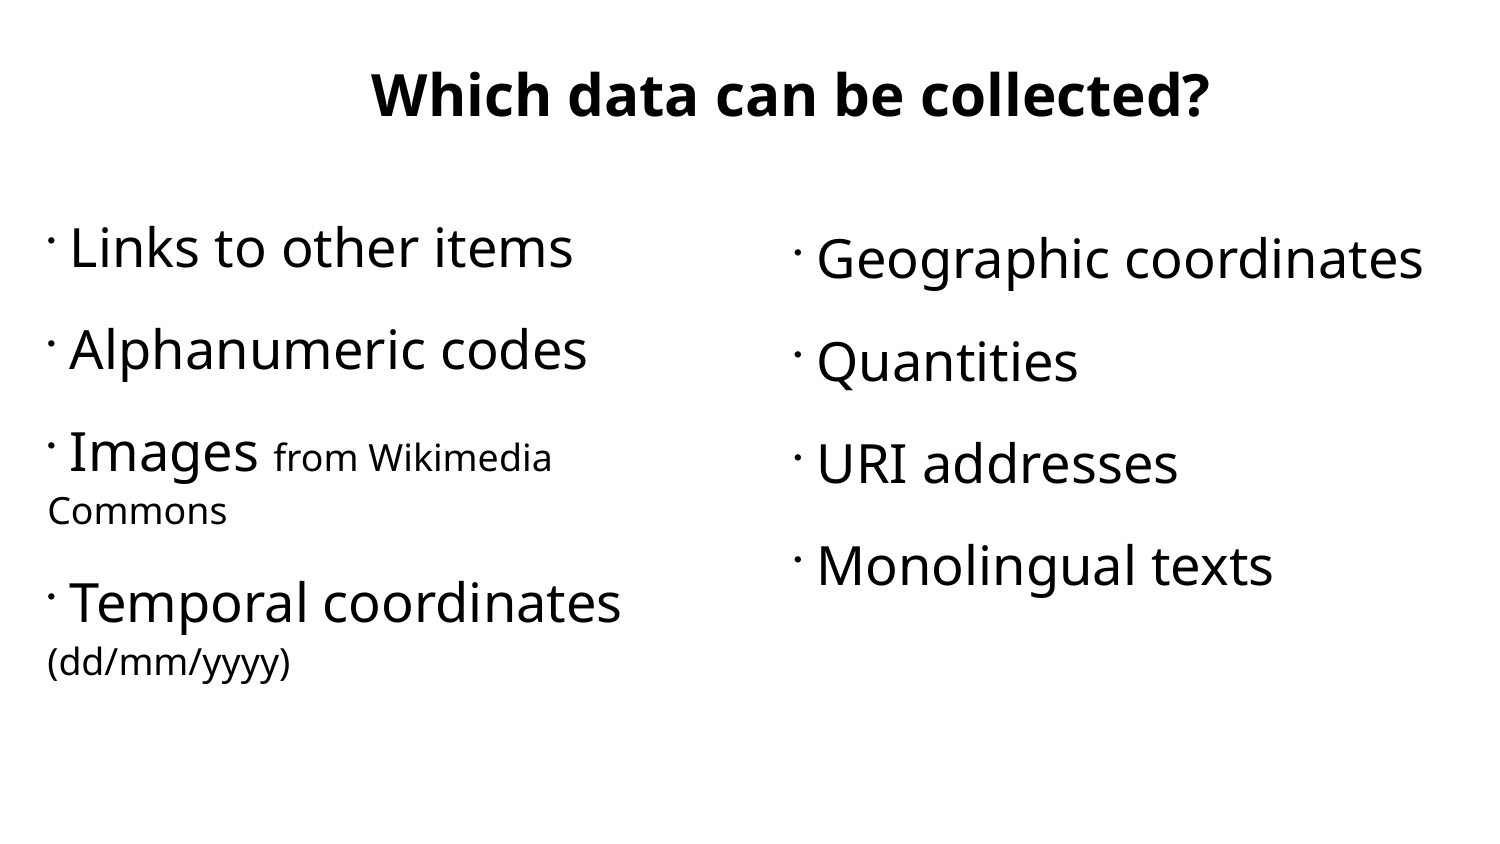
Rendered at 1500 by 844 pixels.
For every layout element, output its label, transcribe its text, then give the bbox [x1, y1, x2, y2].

list Links to other items Alphanumeric codes Images from Wikimedia Commons Temporal coordinates (dd/mm/yyyy) [47, 207, 736, 697]
list Geographic coordinates Quantities URI addresses Monolingual texts [794, 219, 1453, 709]
text_box Which data can be collected? [141, 47, 1406, 142]
